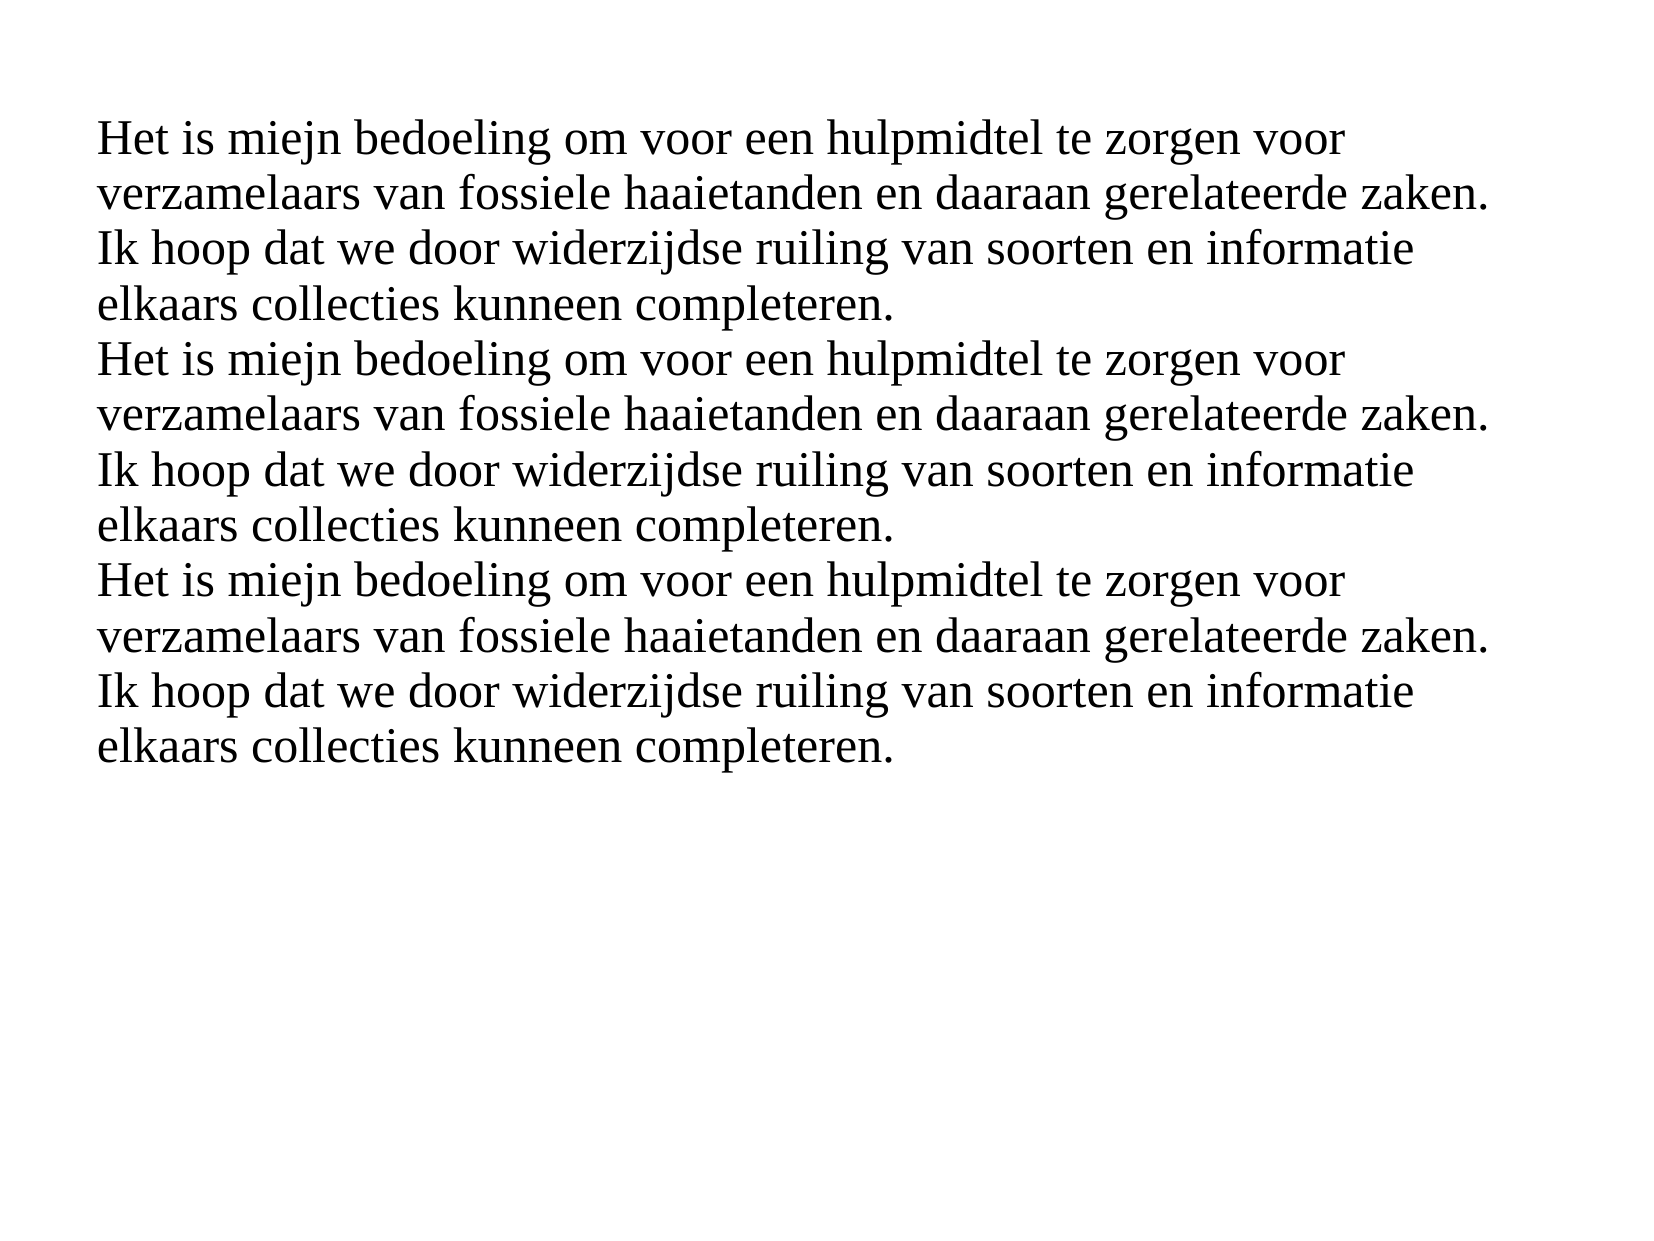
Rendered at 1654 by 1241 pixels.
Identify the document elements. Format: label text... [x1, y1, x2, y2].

text_box Het is miejn bedoeling om voor een hulpmidtel te zorgen voor verzamelaars van fossiele haaietanden en daaraan gerelateerde zaken. Ik hoop dat we door widerzijdse ruiling van soorten en informatie elkaars collecties kunneen completeren. Het is miejn bedoeling om voor een hulpmidtel te zorgen voor verzamelaars van fossiele haaietanden en daaraan gerelateerde zaken. Ik hoop dat we door widerzijdse ruiling van soorten en informatie elkaars collecties kunneen completeren. Het is miejn bedoeling om voor een hulpmidtel te zorgen voor verzamelaars van fossiele haaietanden en daaraan gerelateerde zaken. Ik hoop dat we door widerzijdse ruiling van soorten en informatie elkaars collecties kunneen completeren. [96, 110, 1545, 1143]
